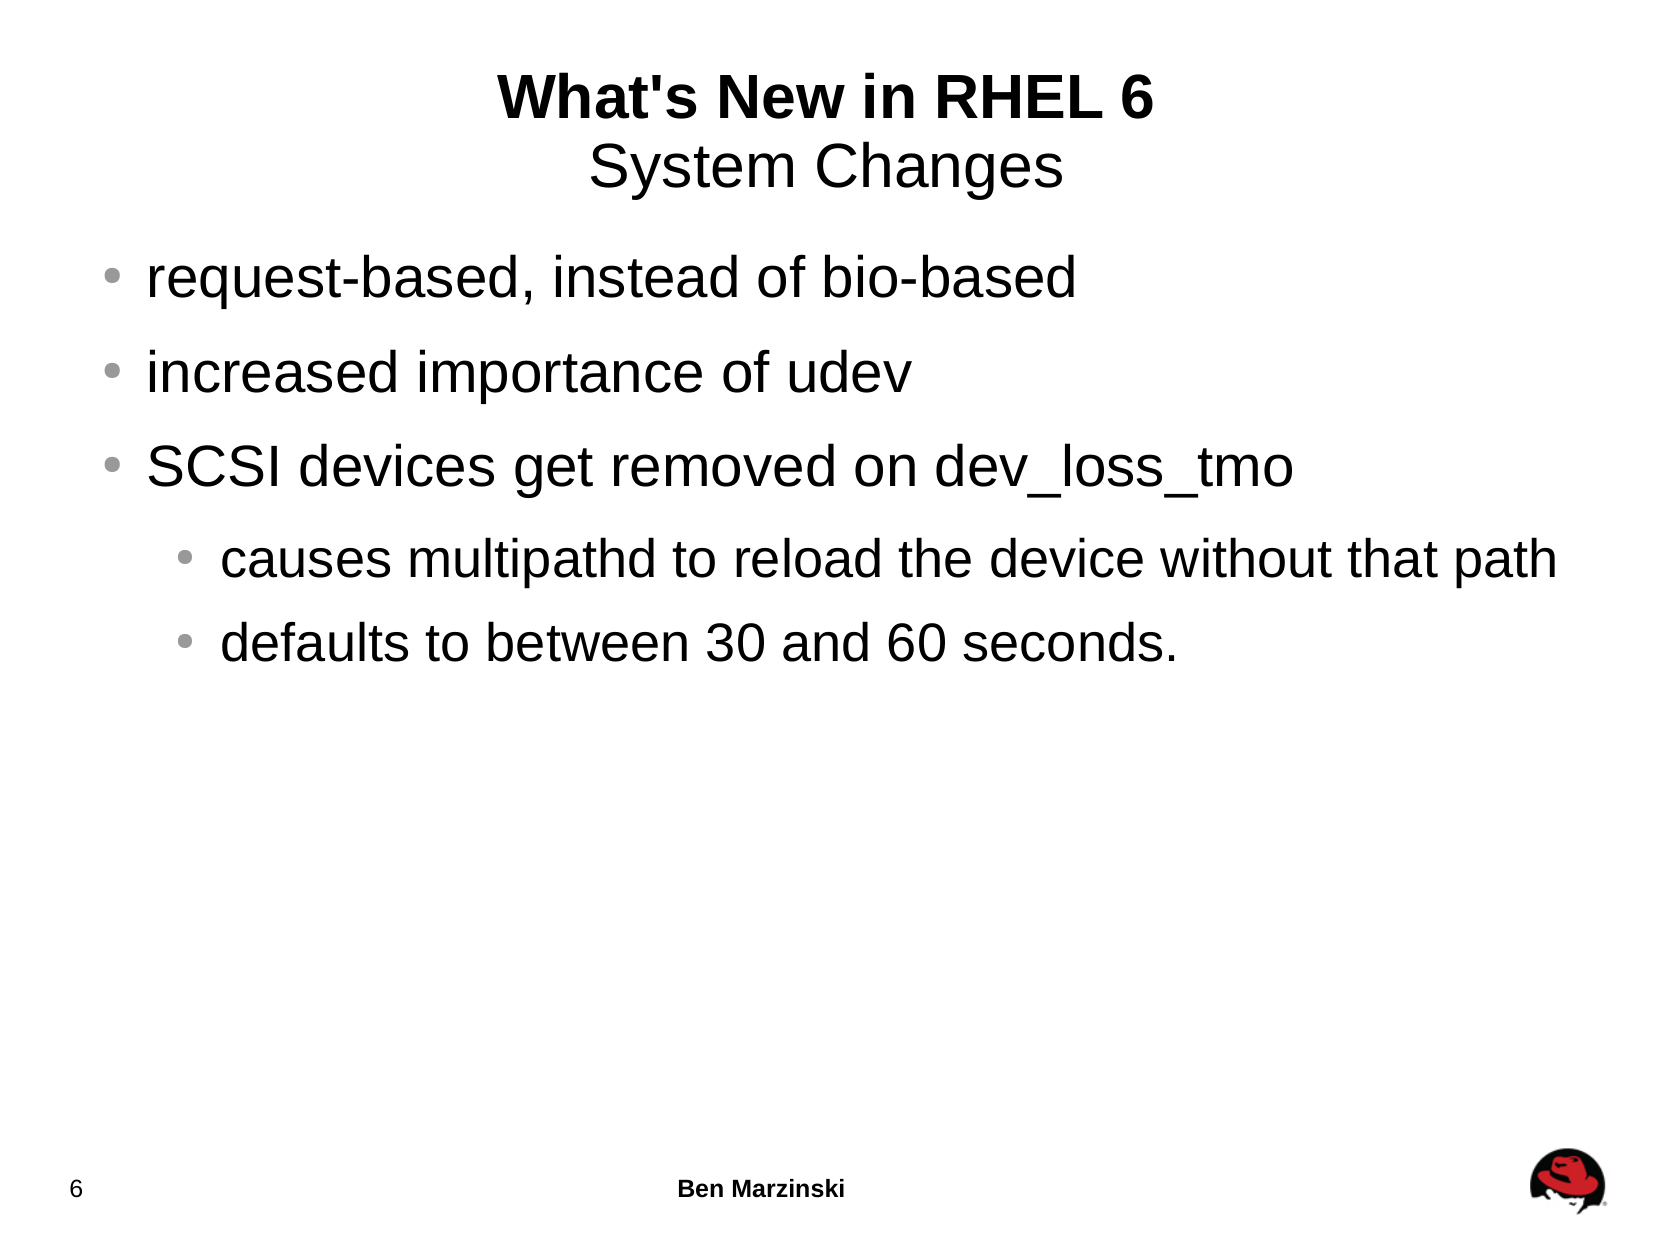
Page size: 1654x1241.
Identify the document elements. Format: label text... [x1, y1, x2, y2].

picture [1529, 1146, 1613, 1224]
list request-based, instead of bio-based increased importance of udev SCSI devices get removed on dev_loss_tmo causes multipathd to reload the device without that path defaults to between 30 and 60 seconds. [86, 244, 1576, 1039]
title What's New in RHEL 6 System Changes [82, 37, 1571, 226]
